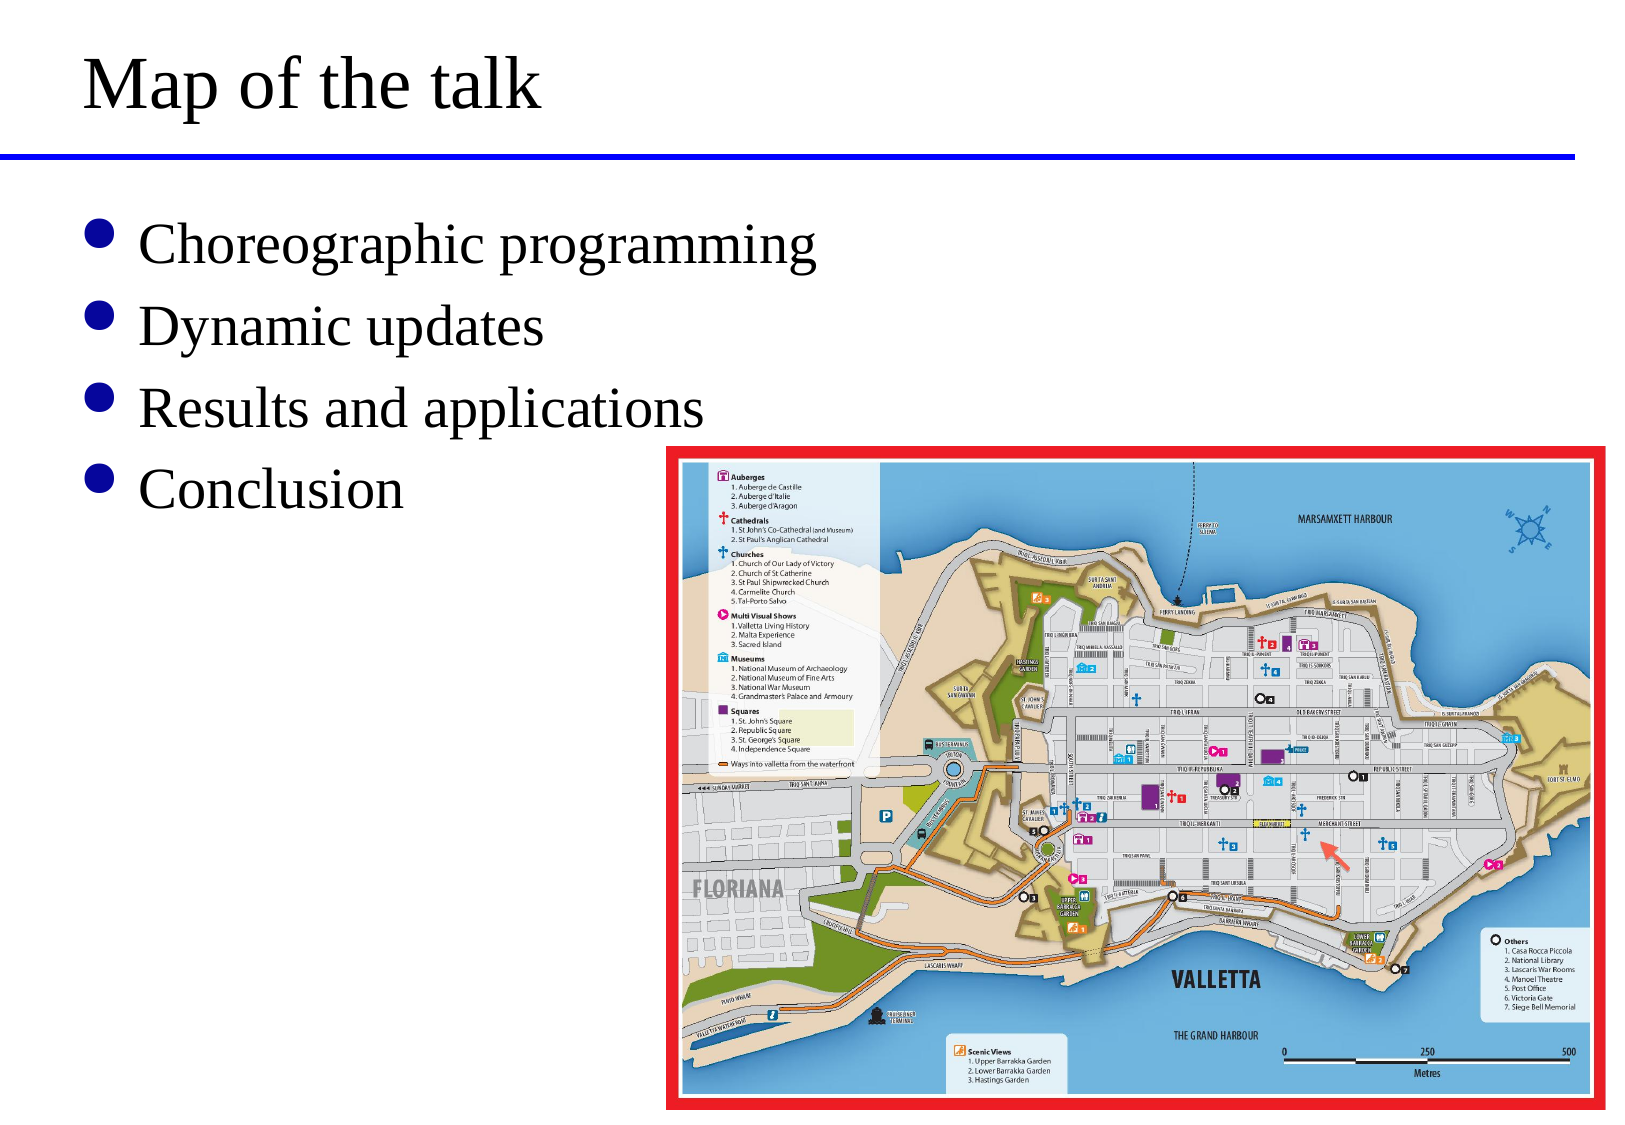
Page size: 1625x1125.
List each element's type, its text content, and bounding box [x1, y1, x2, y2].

picture [666, 446, 1606, 1111]
list Choreographic programming Dynamic updates Results and applications Conclusion [67, 198, 1544, 1061]
title Map of the talk [67, 27, 1544, 131]
